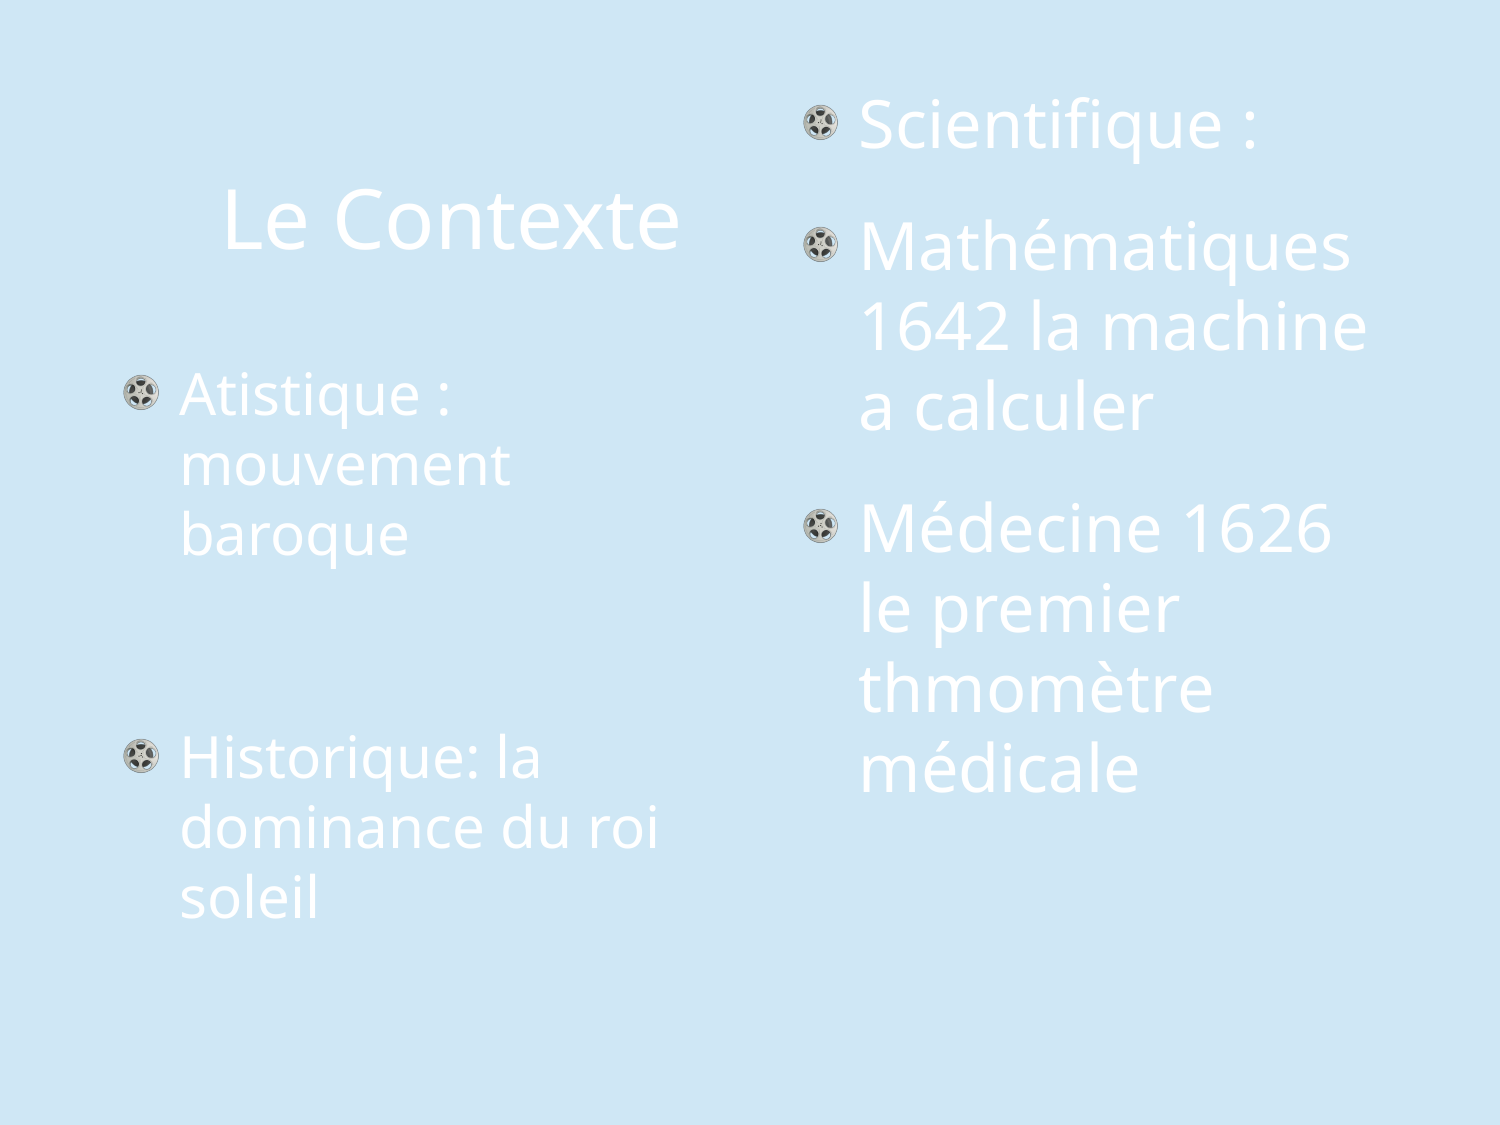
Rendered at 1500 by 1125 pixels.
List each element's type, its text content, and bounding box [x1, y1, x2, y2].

list Atistique : mouvement baroque Historique: la dominance du roi soleil [108, 350, 709, 938]
title Le Contexte [108, 159, 709, 350]
list Scientifique : Mathématiques 1642 la machine a calculer Médecine 1626 le premier thmomètre médicale [787, 75, 1388, 1005]
